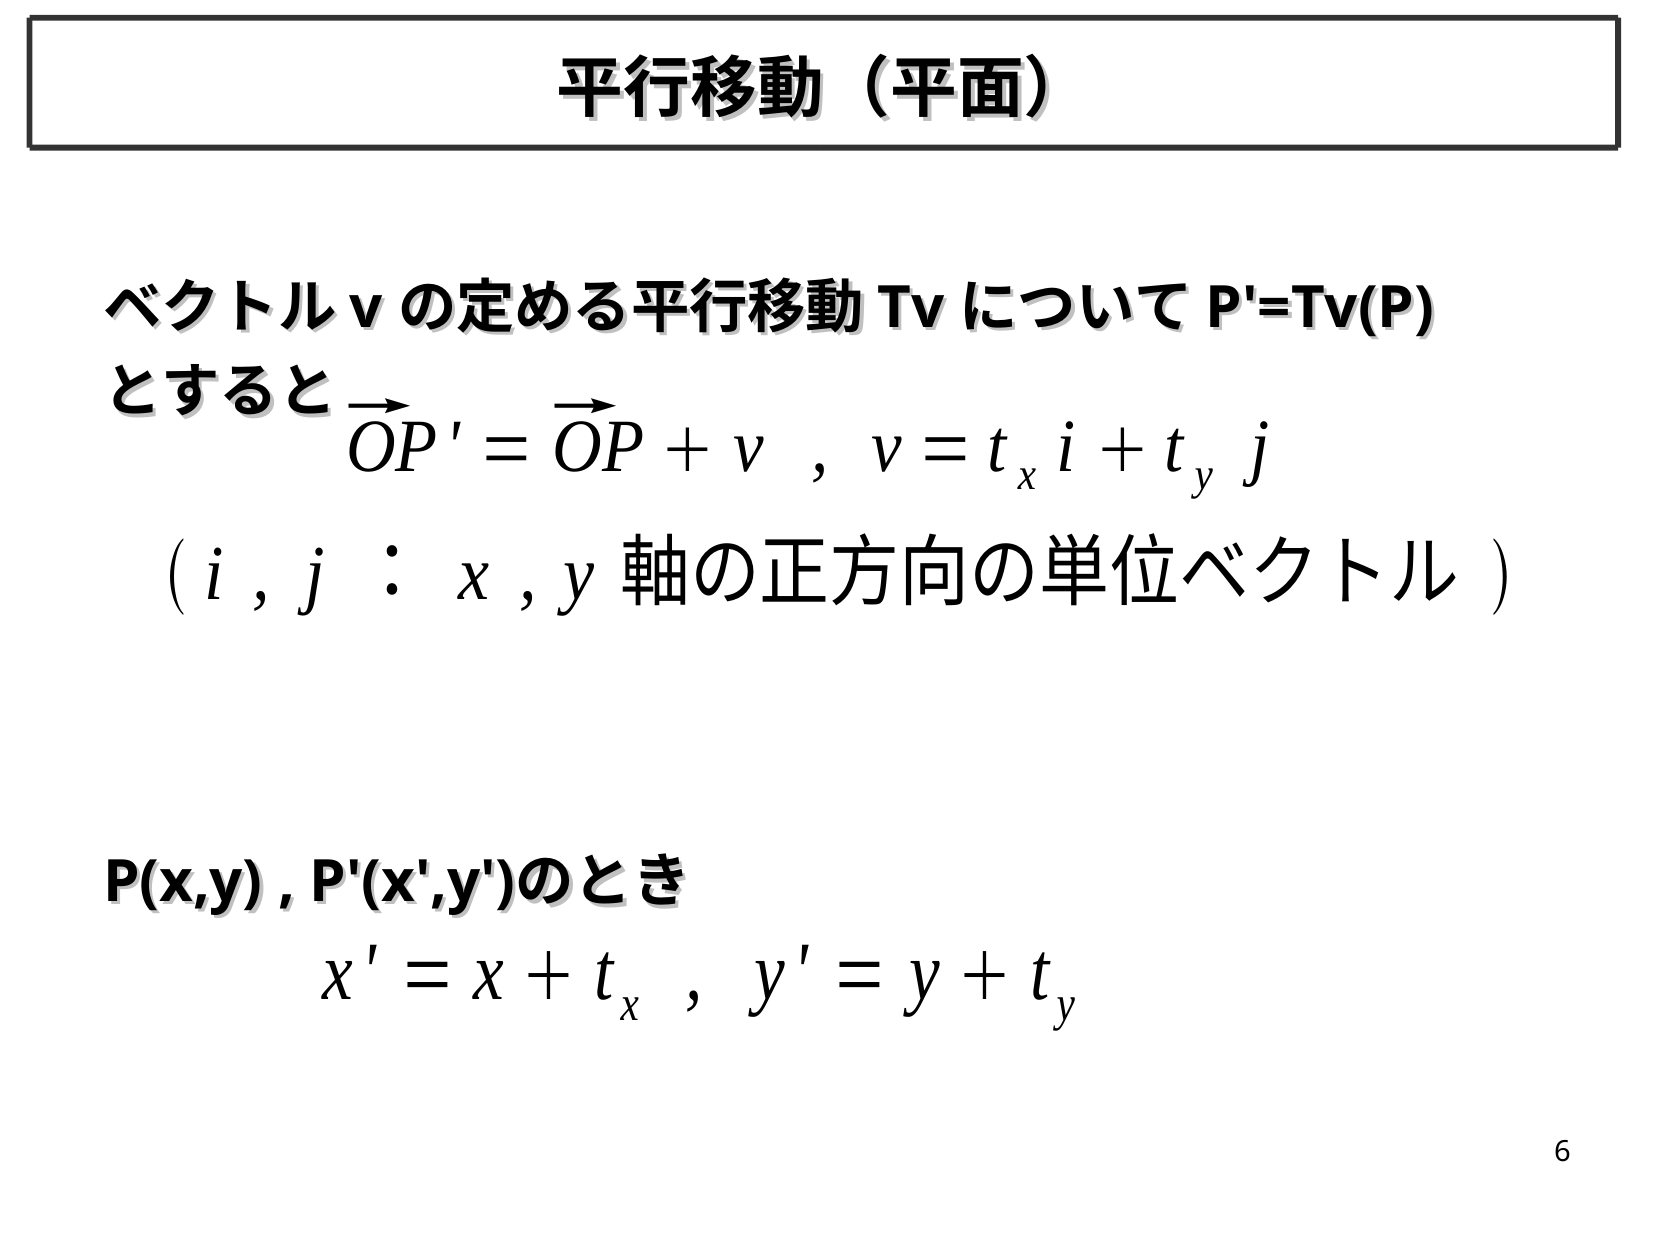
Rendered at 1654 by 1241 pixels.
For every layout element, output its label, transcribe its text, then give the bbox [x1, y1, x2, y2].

chart [301, 927, 1093, 1034]
text_box 平行移動（平面） [29, 17, 1619, 148]
chart [147, 531, 1528, 709]
text_box ベクトル v の定める平行移動 Tv について P'=Tv(P) とすると [88, 252, 1293, 393]
chart [324, 395, 1286, 502]
text_box P(x,y) , P'(x',y')のとき [88, 826, 622, 905]
